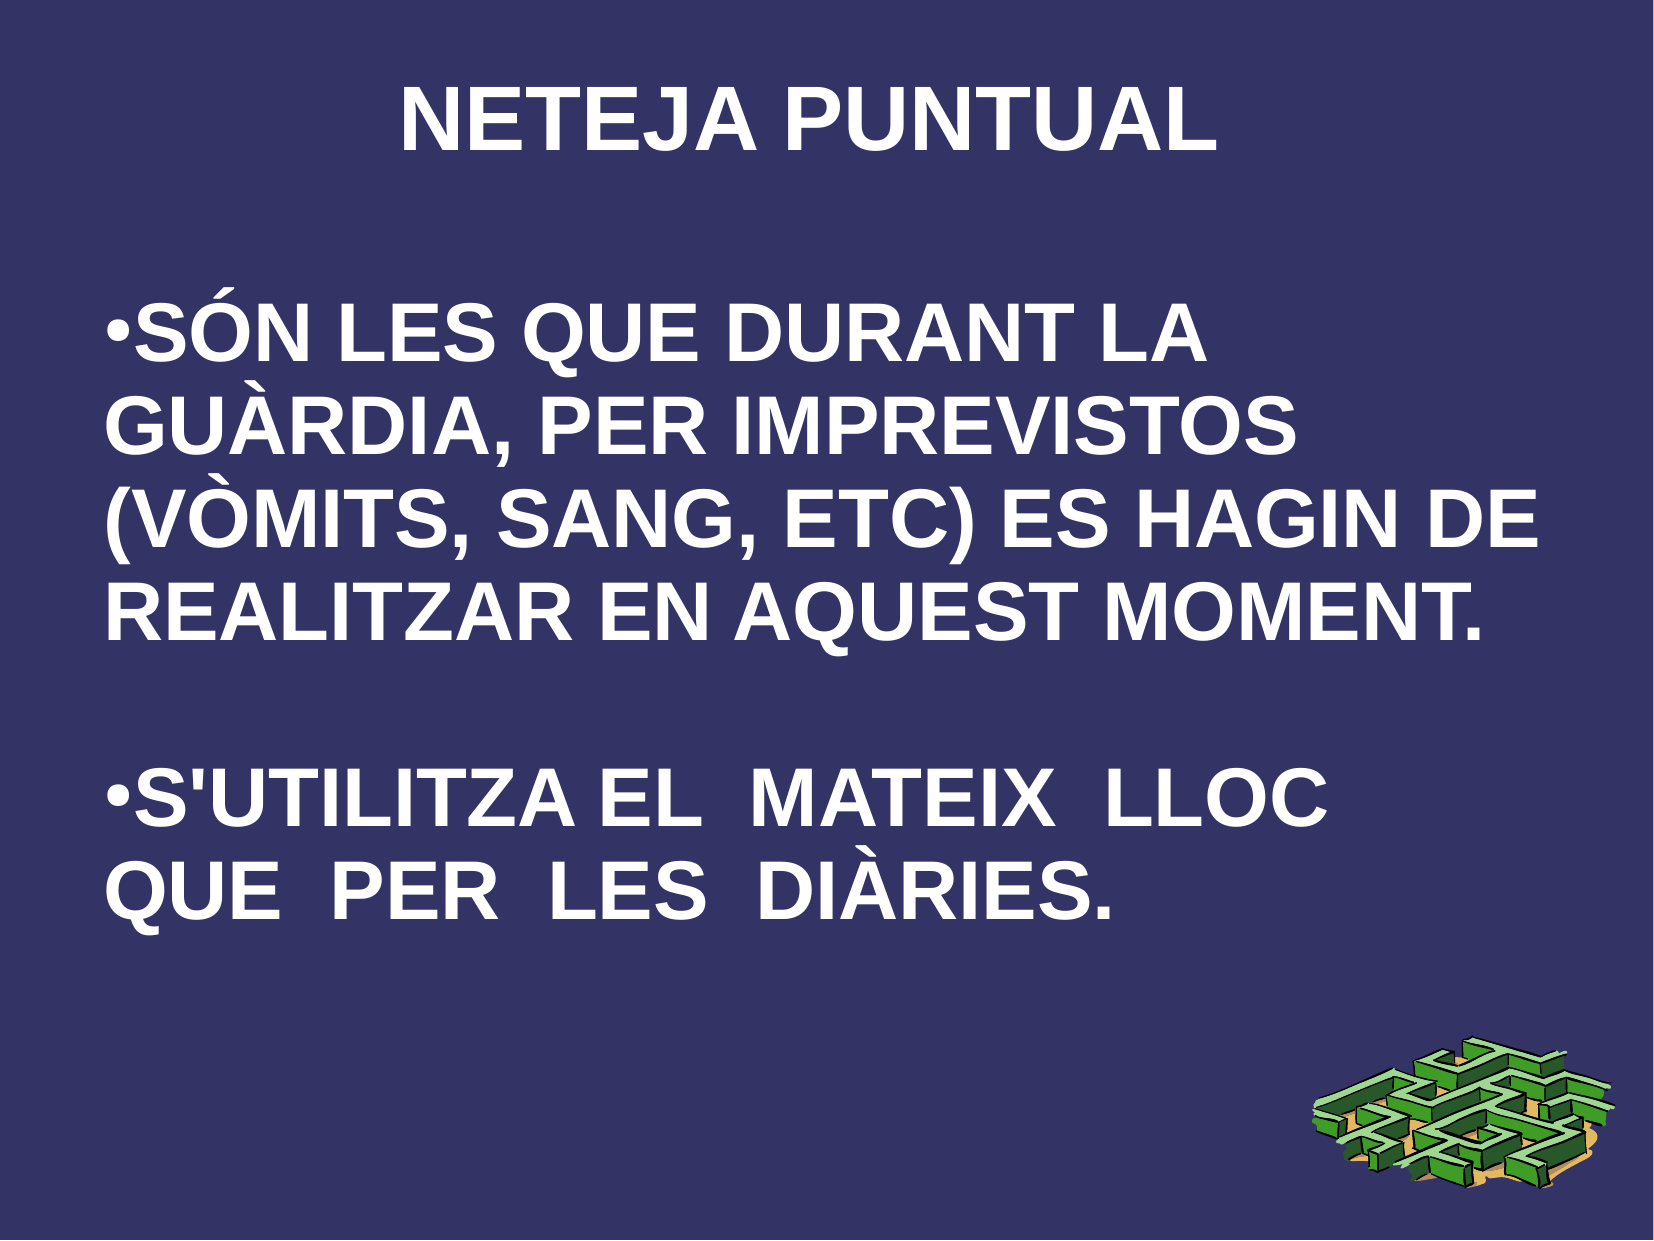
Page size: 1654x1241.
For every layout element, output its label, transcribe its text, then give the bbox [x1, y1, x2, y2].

text_box SÓN LES QUE DURANT LA GUÀRDIA, PER IMPREVISTOS (VÒMITS, SANG, ETC) ES HAGIN DE REALITZAR EN AQUEST MOMENT. S'UTILITZA EL MATEIX LLOC QUE PER LES DIÀRIES. [88, 278, 1565, 945]
text_box NETEJA PUNTUAL [383, 59, 1270, 178]
